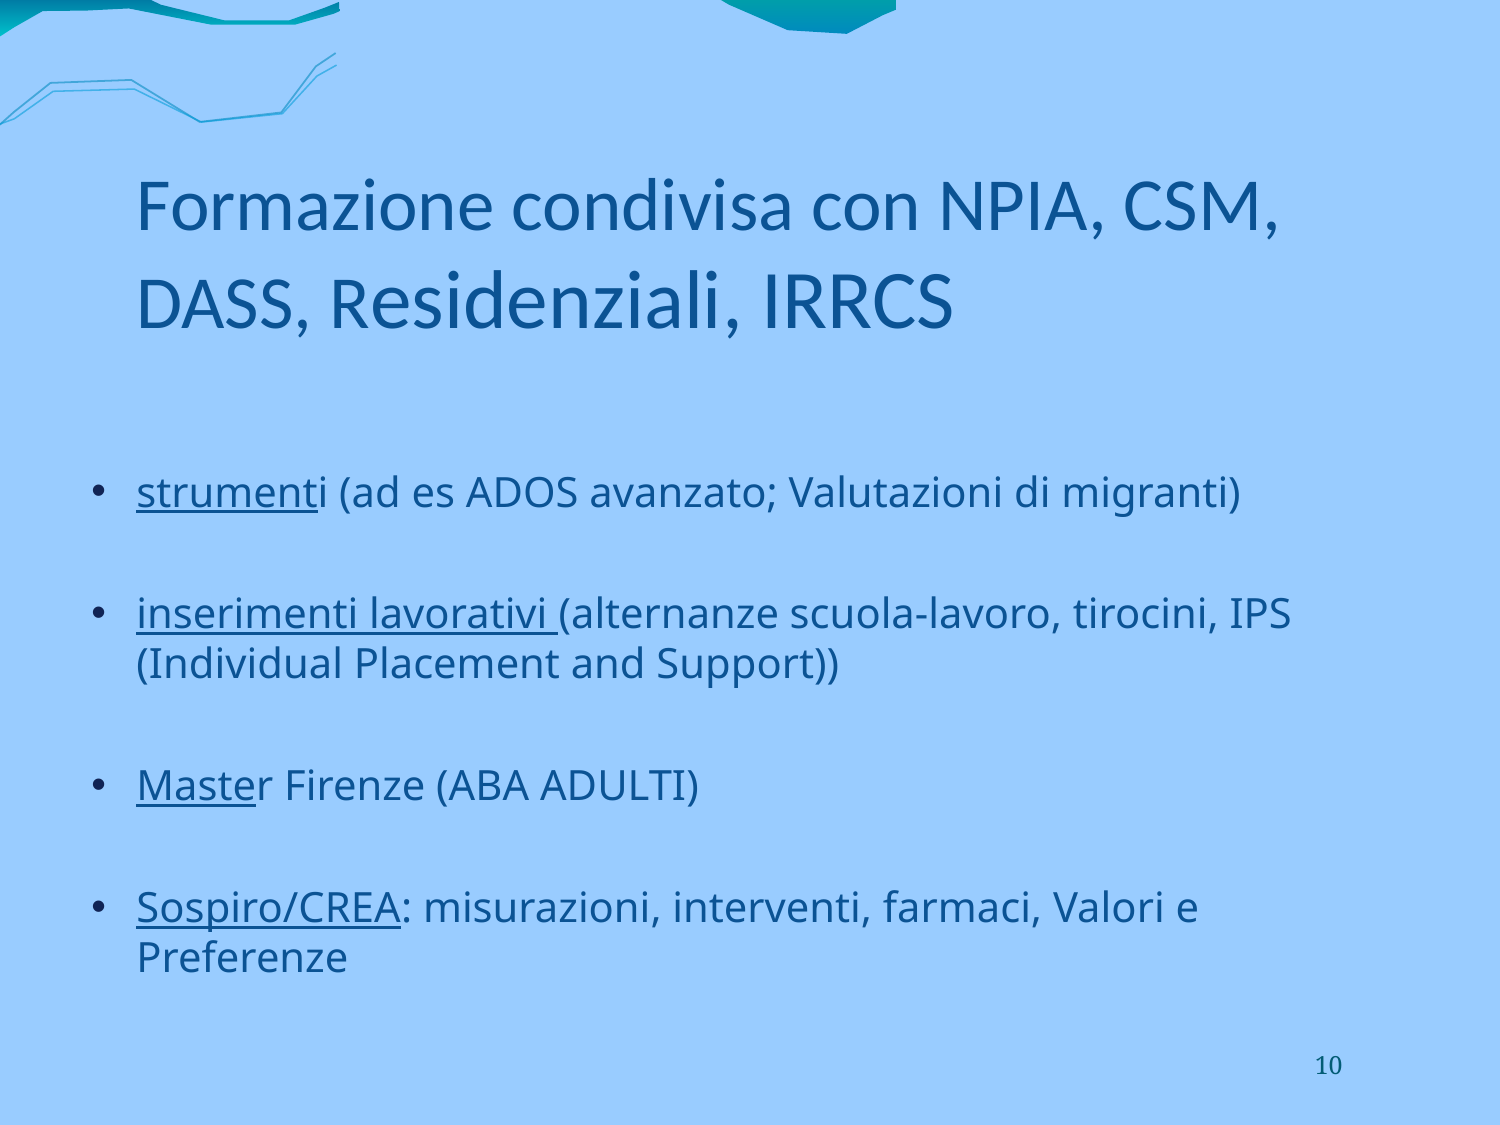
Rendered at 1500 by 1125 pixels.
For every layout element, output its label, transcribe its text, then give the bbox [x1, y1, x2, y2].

slide_number <numero> [1299, 1042, 1425, 1103]
list strumenti (ad es ADOS avanzato; Valutazioni di migranti) inserimenti lavorativi (alternanze scuola-lavoro, tirocini, IPS (Individual Placement and Support)) Master Firenze (ABA ADULTI) Sospiro/CREA: misurazioni, interventi, farmaci, Valori e Preferenze [76, 397, 1427, 1000]
title Formazione condivisa con NPIA, CSM, DASS, Residenziali, IRRCS [76, 78, 1427, 291]
